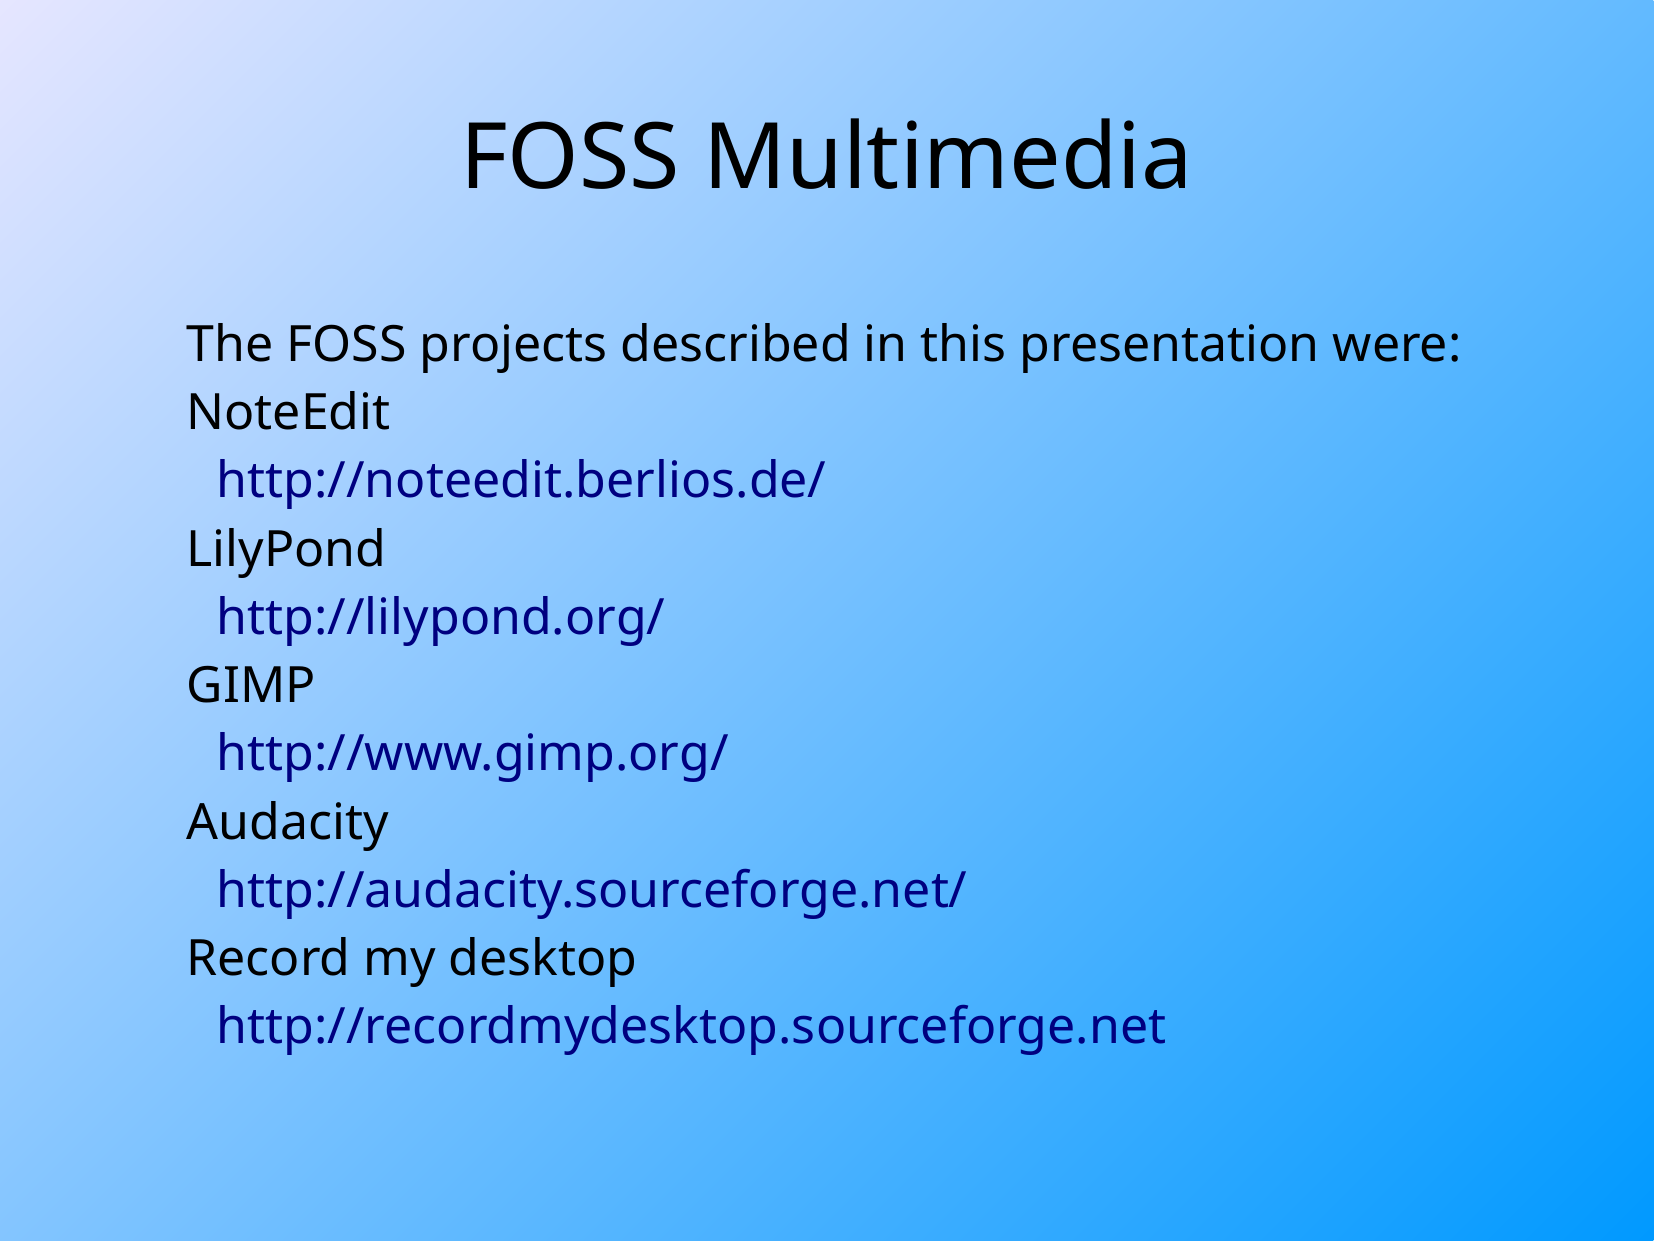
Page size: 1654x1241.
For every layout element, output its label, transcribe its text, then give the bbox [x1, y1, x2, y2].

title FOSS Multimedia [82, 56, 1571, 250]
text_box The FOSS projects described in this presentation were: NoteEdit http://noteedit.berlios.de/ LilyPond http://lilypond.org/ GIMP http://www.gimp.org/ Audacity http://audacity.sourceforge.net/ Record my desktop http://recordmydesktop.sourceforge.net [171, 300, 1482, 1028]
